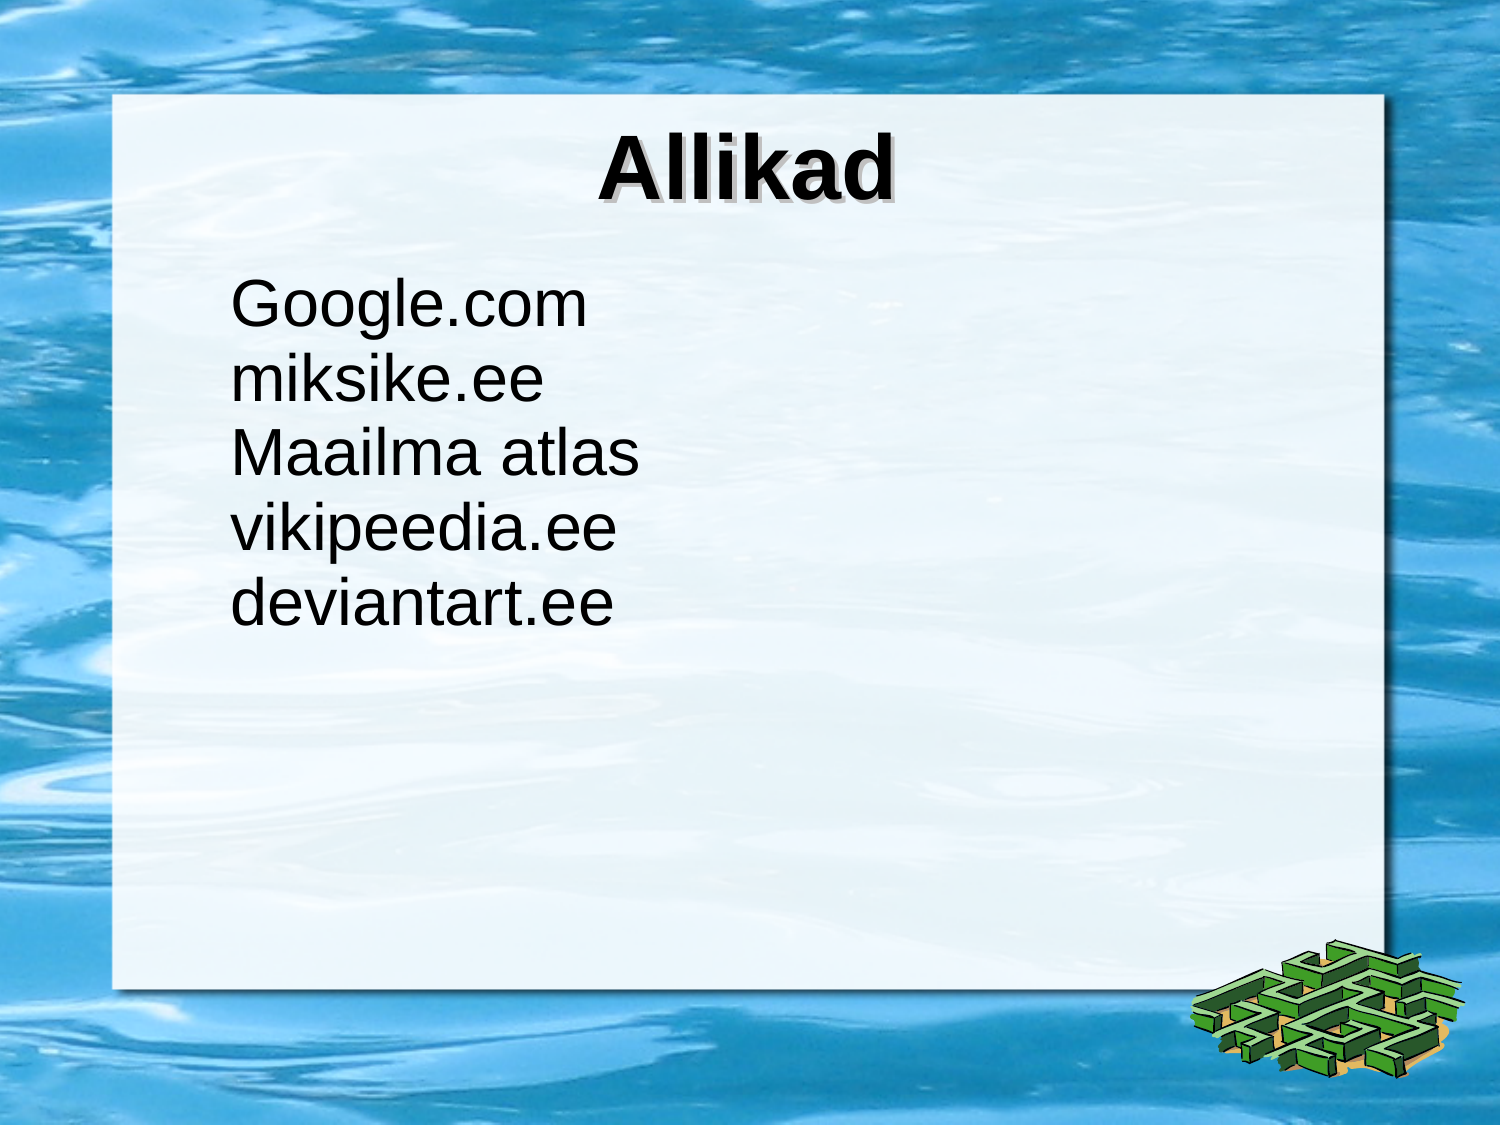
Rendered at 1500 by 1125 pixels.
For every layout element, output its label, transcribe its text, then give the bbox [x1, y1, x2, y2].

list Google.com miksike.ee Maailma atlas vikipeedia.ee deviantart.ee [147, 265, 1329, 945]
picture [0, 0, 1500, 1125]
title Allikad [106, 107, 1388, 296]
